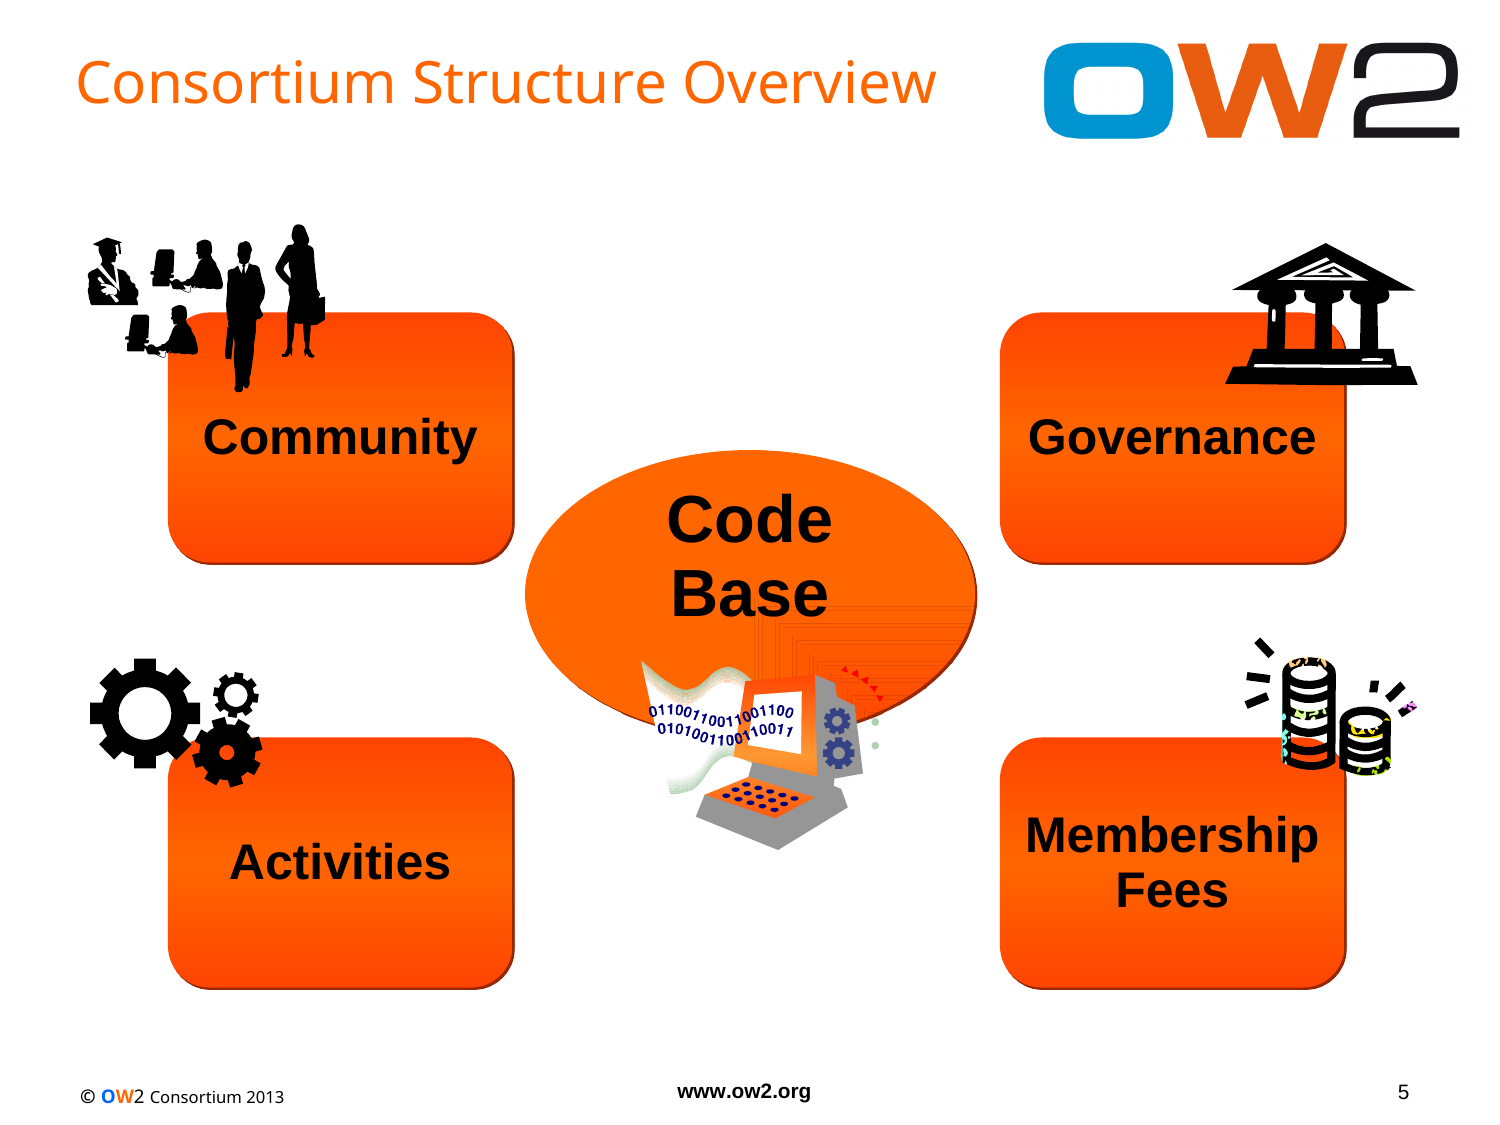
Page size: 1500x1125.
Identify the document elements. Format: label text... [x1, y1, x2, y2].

text_box [871, 741, 879, 750]
text_box [869, 685, 878, 693]
picture [273, 224, 328, 360]
text_box [851, 669, 859, 678]
title Consortium Structure Overview [74, 45, 1175, 176]
text_box [860, 676, 869, 685]
picture [1224, 242, 1422, 389]
text_box [876, 695, 884, 703]
text_box [841, 665, 849, 673]
text_box Activities [167, 737, 513, 988]
picture [87, 237, 201, 360]
text_box Membership Fees [999, 737, 1345, 988]
picture [1244, 637, 1420, 778]
text_box Code Base [525, 450, 976, 724]
picture [1026, 33, 1477, 148]
picture [150, 239, 268, 395]
picture [90, 658, 265, 790]
text_box Governance [999, 312, 1345, 563]
text_box [871, 718, 879, 726]
text_box [641, 661, 863, 851]
text_box Community [167, 312, 513, 563]
